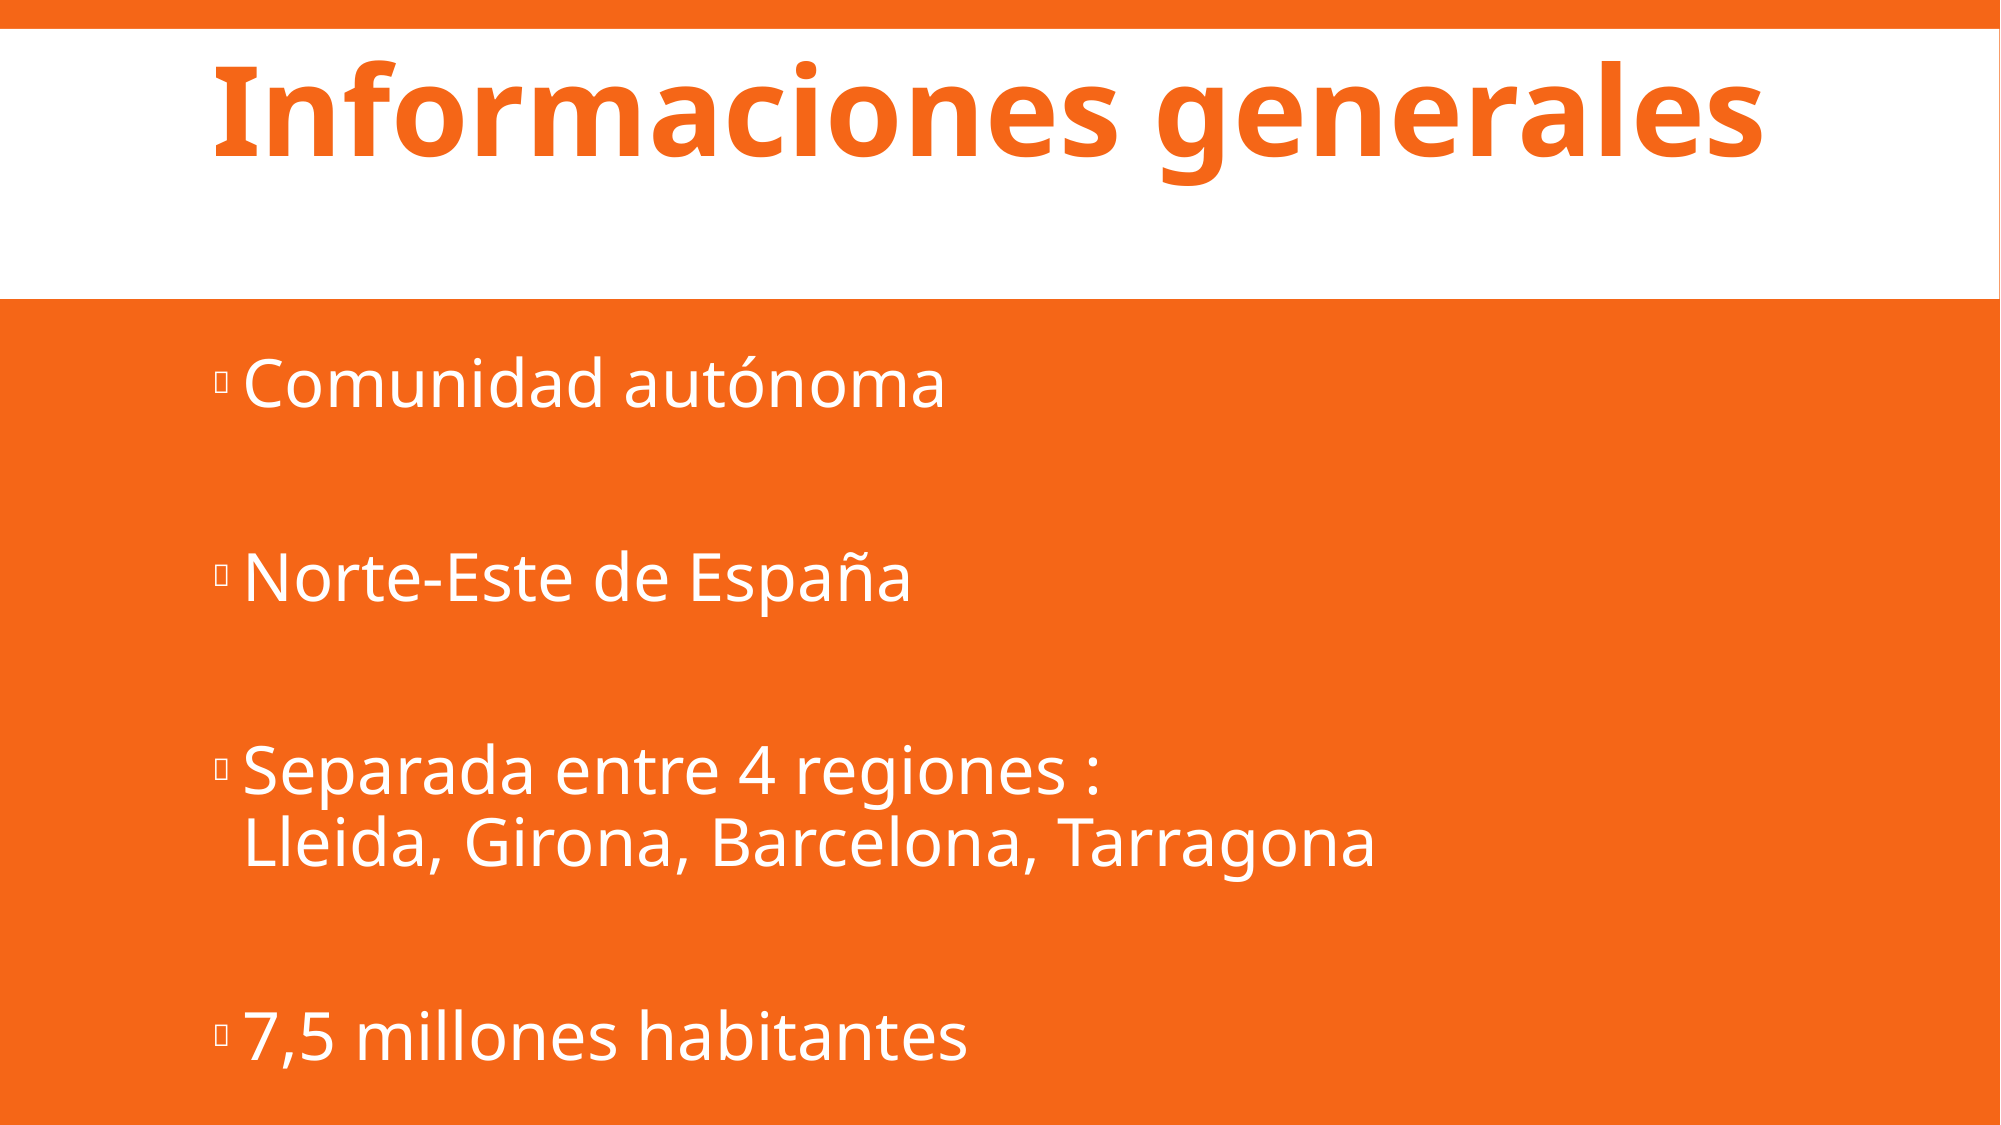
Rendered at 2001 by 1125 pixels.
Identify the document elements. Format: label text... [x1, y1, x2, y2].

list Comunidad autónoma Norte-Este de España Separada entre 4 regiones : Lleida, Girona, Barcelona, Tarragona 7,5 millones habitantes Hablan castellano y la lengua local : el catalán [197, 342, 1803, 1067]
title Informaciones generales [197, 46, 1803, 295]
